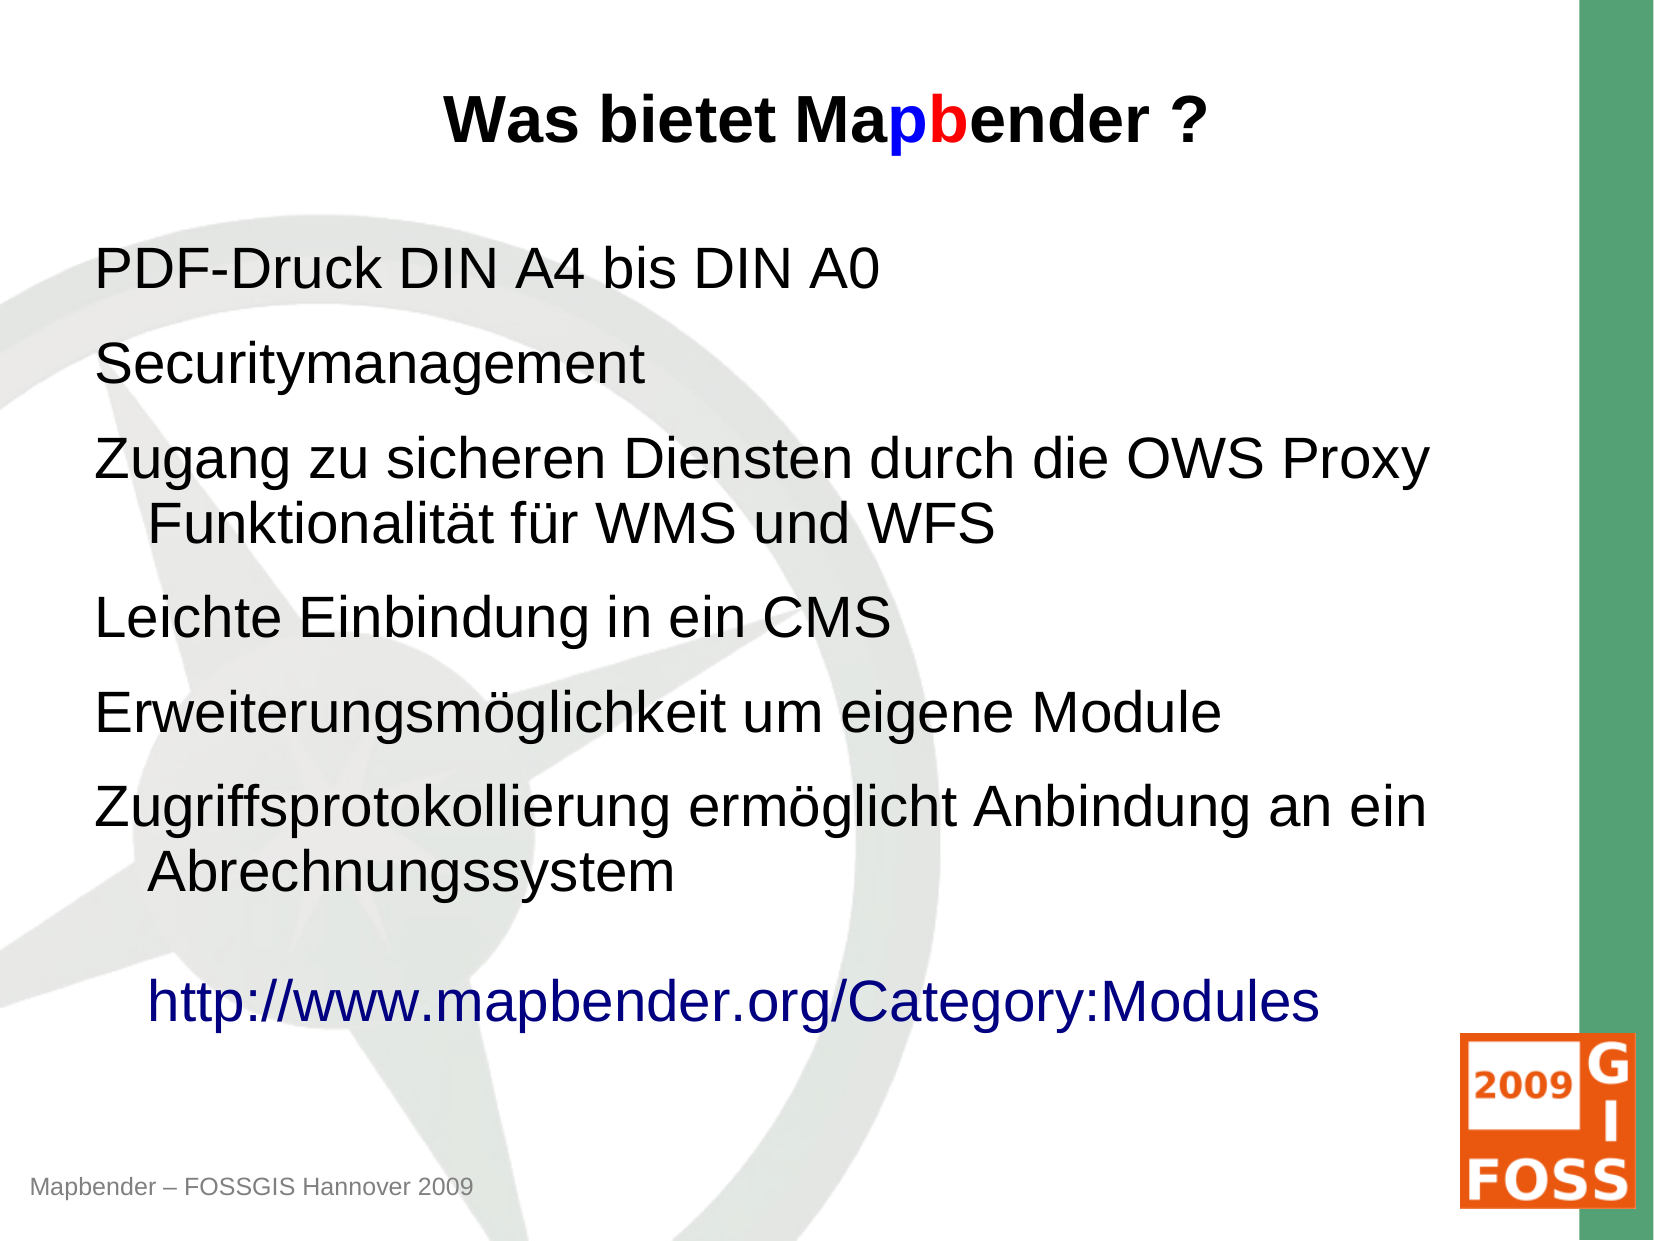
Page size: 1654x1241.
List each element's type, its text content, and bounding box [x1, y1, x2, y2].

picture [0, 192, 1020, 1241]
list PDF-Druck DIN A4 bis DIN A0 Securitymanagement Zugang zu sicheren Diensten durch die OWS Proxy Funktionalität für WMS und WFS Leichte Einbindung in ein CMS Erweiterungsmöglichkeit um eigene Module Zugriffsprotokollierung ermöglicht Anbindung an ein Abrechnungssystem http://www.mapbender.org/Category:Modules [76, 236, 1565, 1110]
picture [1460, 1033, 1636, 1209]
title Was bietet Mapbender ? [82, 31, 1571, 207]
